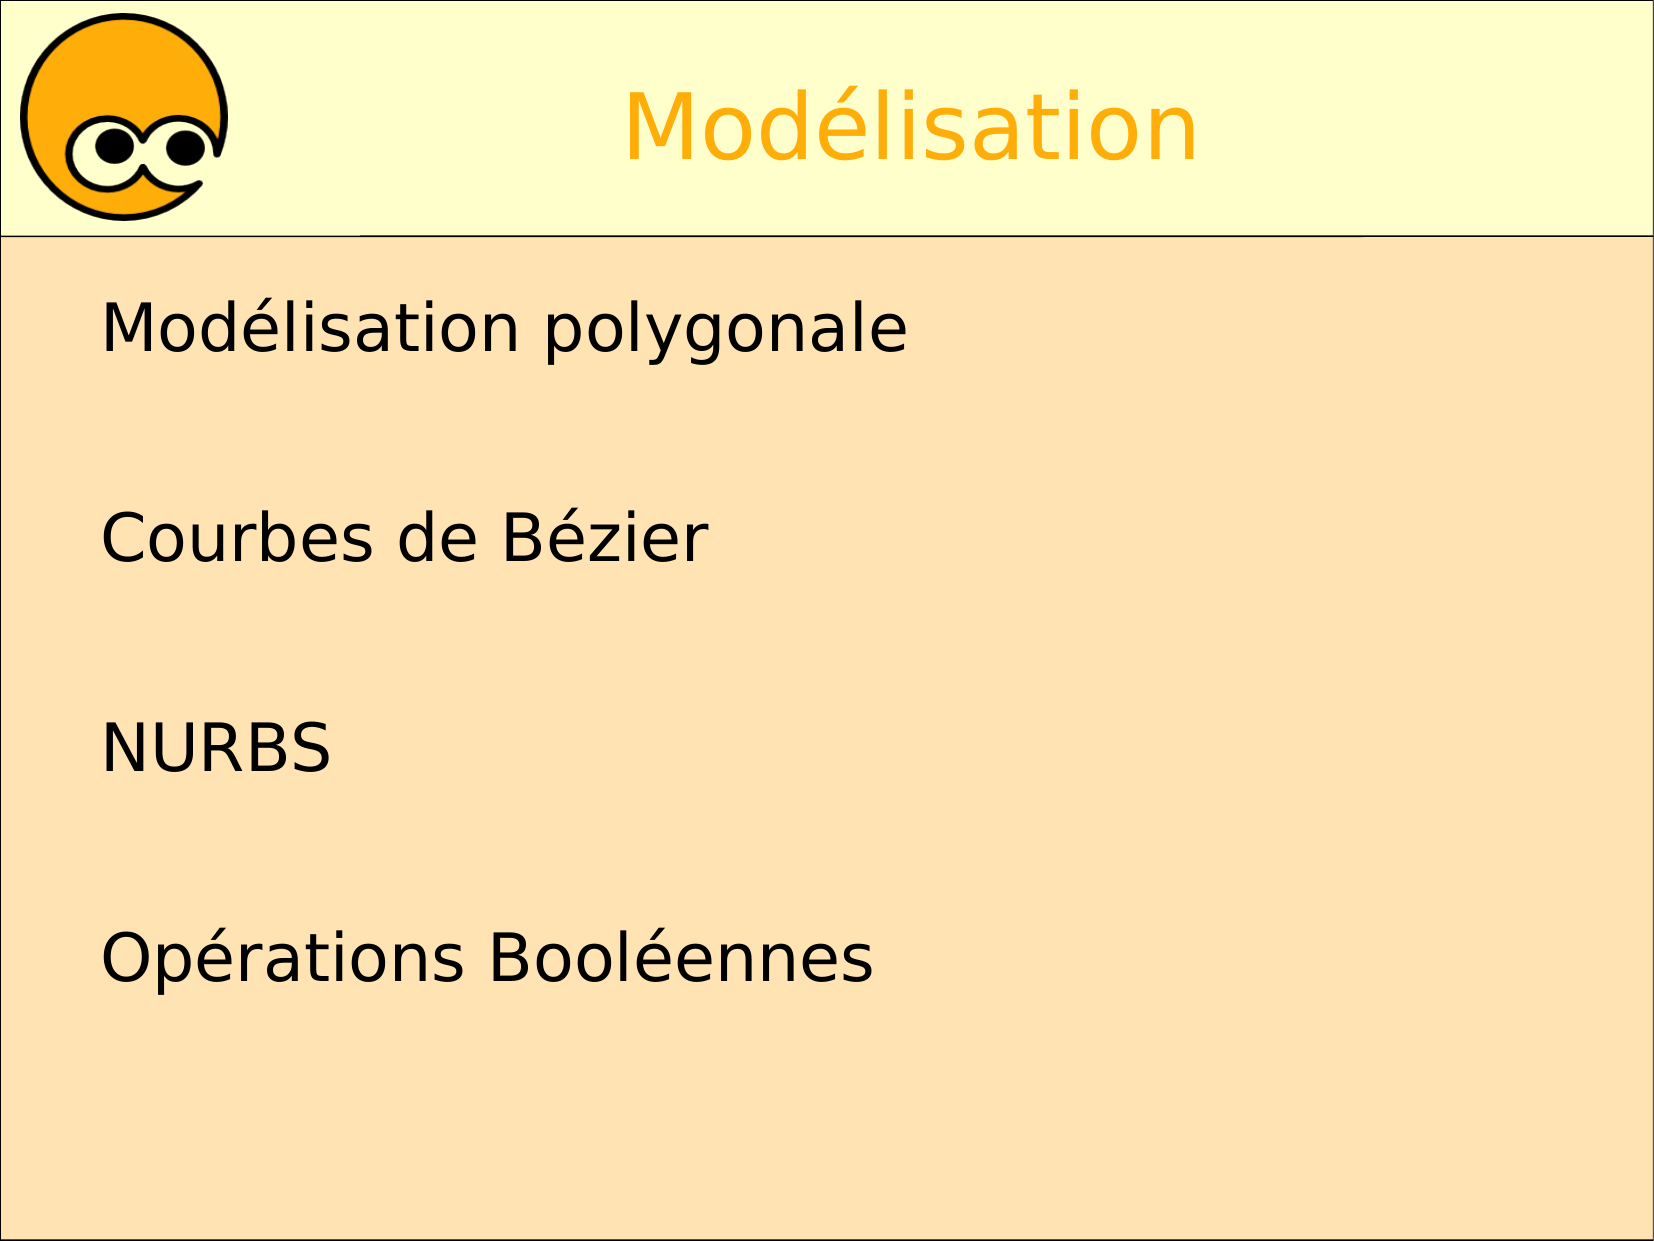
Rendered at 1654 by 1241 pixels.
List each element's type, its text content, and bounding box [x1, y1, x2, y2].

title Modélisation [252, 49, 1571, 207]
list Modélisation polygonale Courbes de Bézier NURBS Opérations Booléennes [82, 290, 1571, 1109]
picture [20, 13, 228, 221]
